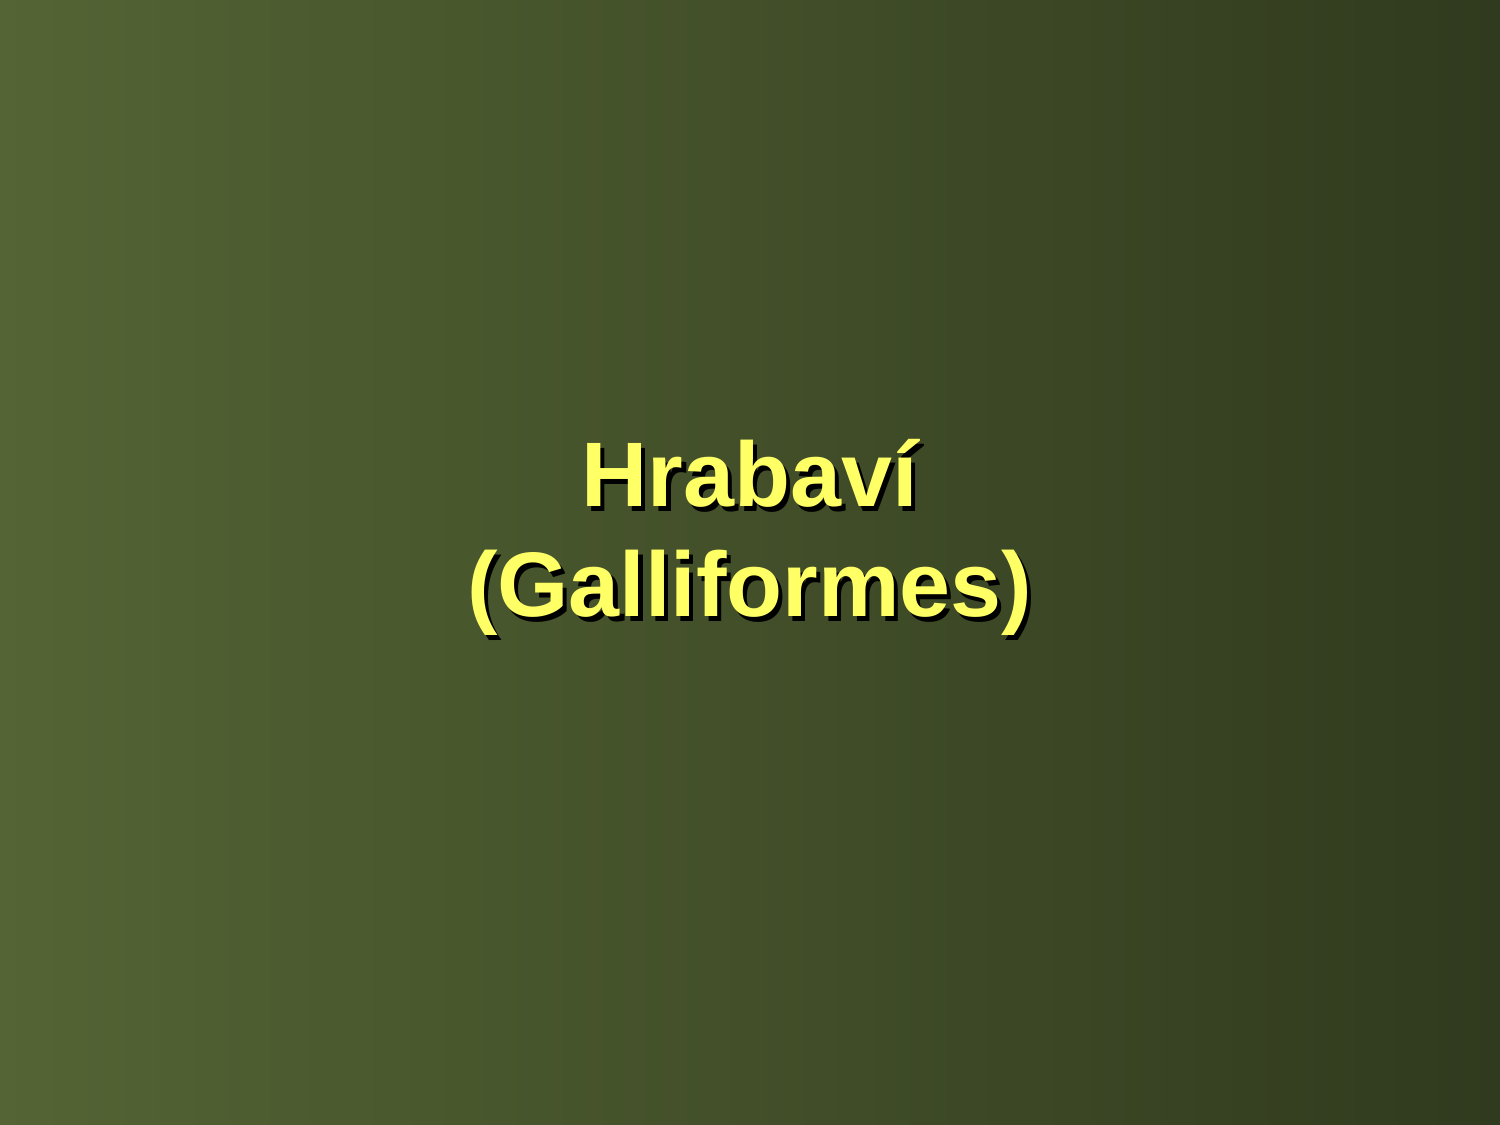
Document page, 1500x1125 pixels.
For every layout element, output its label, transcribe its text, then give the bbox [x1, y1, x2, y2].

title Hrabaví (Galliformes) [75, 349, 1426, 701]
